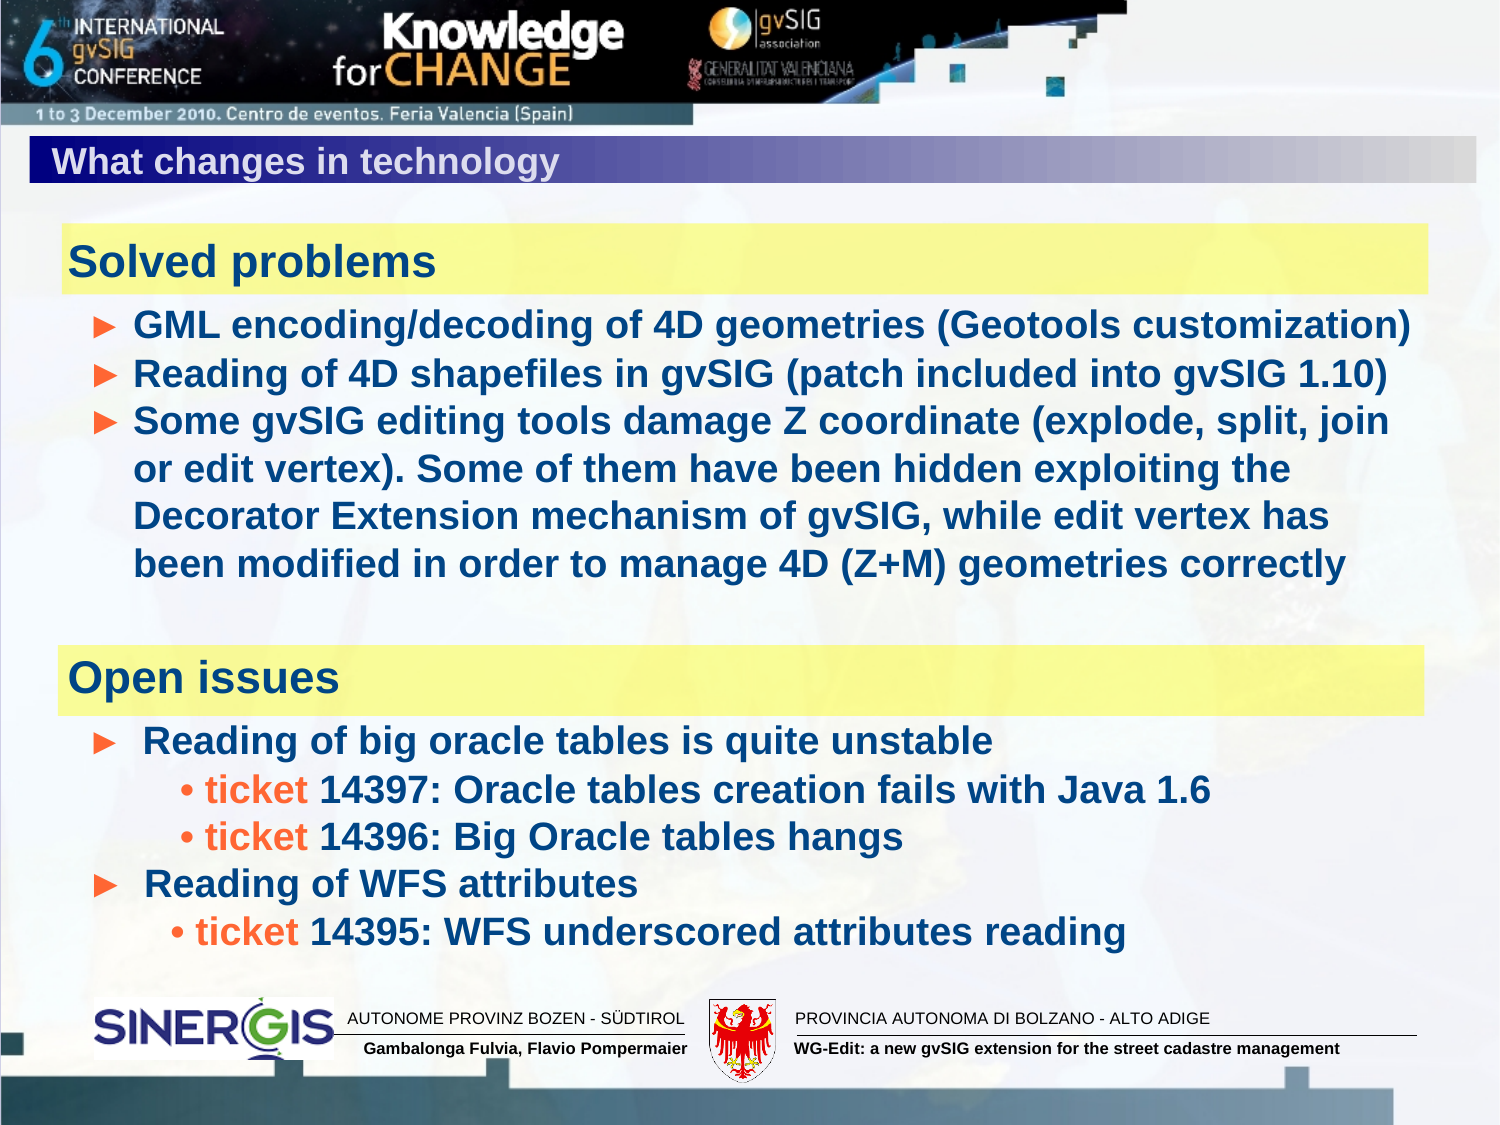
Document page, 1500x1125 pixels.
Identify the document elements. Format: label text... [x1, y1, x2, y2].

picture [0, 0, 1500, 1125]
text_box Solved problems ► GML encoding/decoding of 4D geometries (Geotools customization) ► Reading of 4D shapefiles in gvSIG (patch included into gvSIG 1.10) ► Some gvSIG editing tools damage Z coordinate (explode, split, join or edit vertex). Some of them have been hidden exploiting the Decorator Extension mechanism of gvSIG, while edit vertex has been modified in order to manage 4D (Z+M) geometries correctly Open issues ► Reading of big oracle tables is quite unstable • ticket 14397: Oracle tables creation fails with Java 1.6 • ticket 14396: Big Oracle tables hangs ► Reading of WFS attributes • ticket 14395: WFS underscored attributes reading [52, 224, 1444, 876]
text_box [29, 136, 36, 184]
text_box What changes in technology [36, 133, 891, 196]
text_box [891, 136, 1477, 184]
